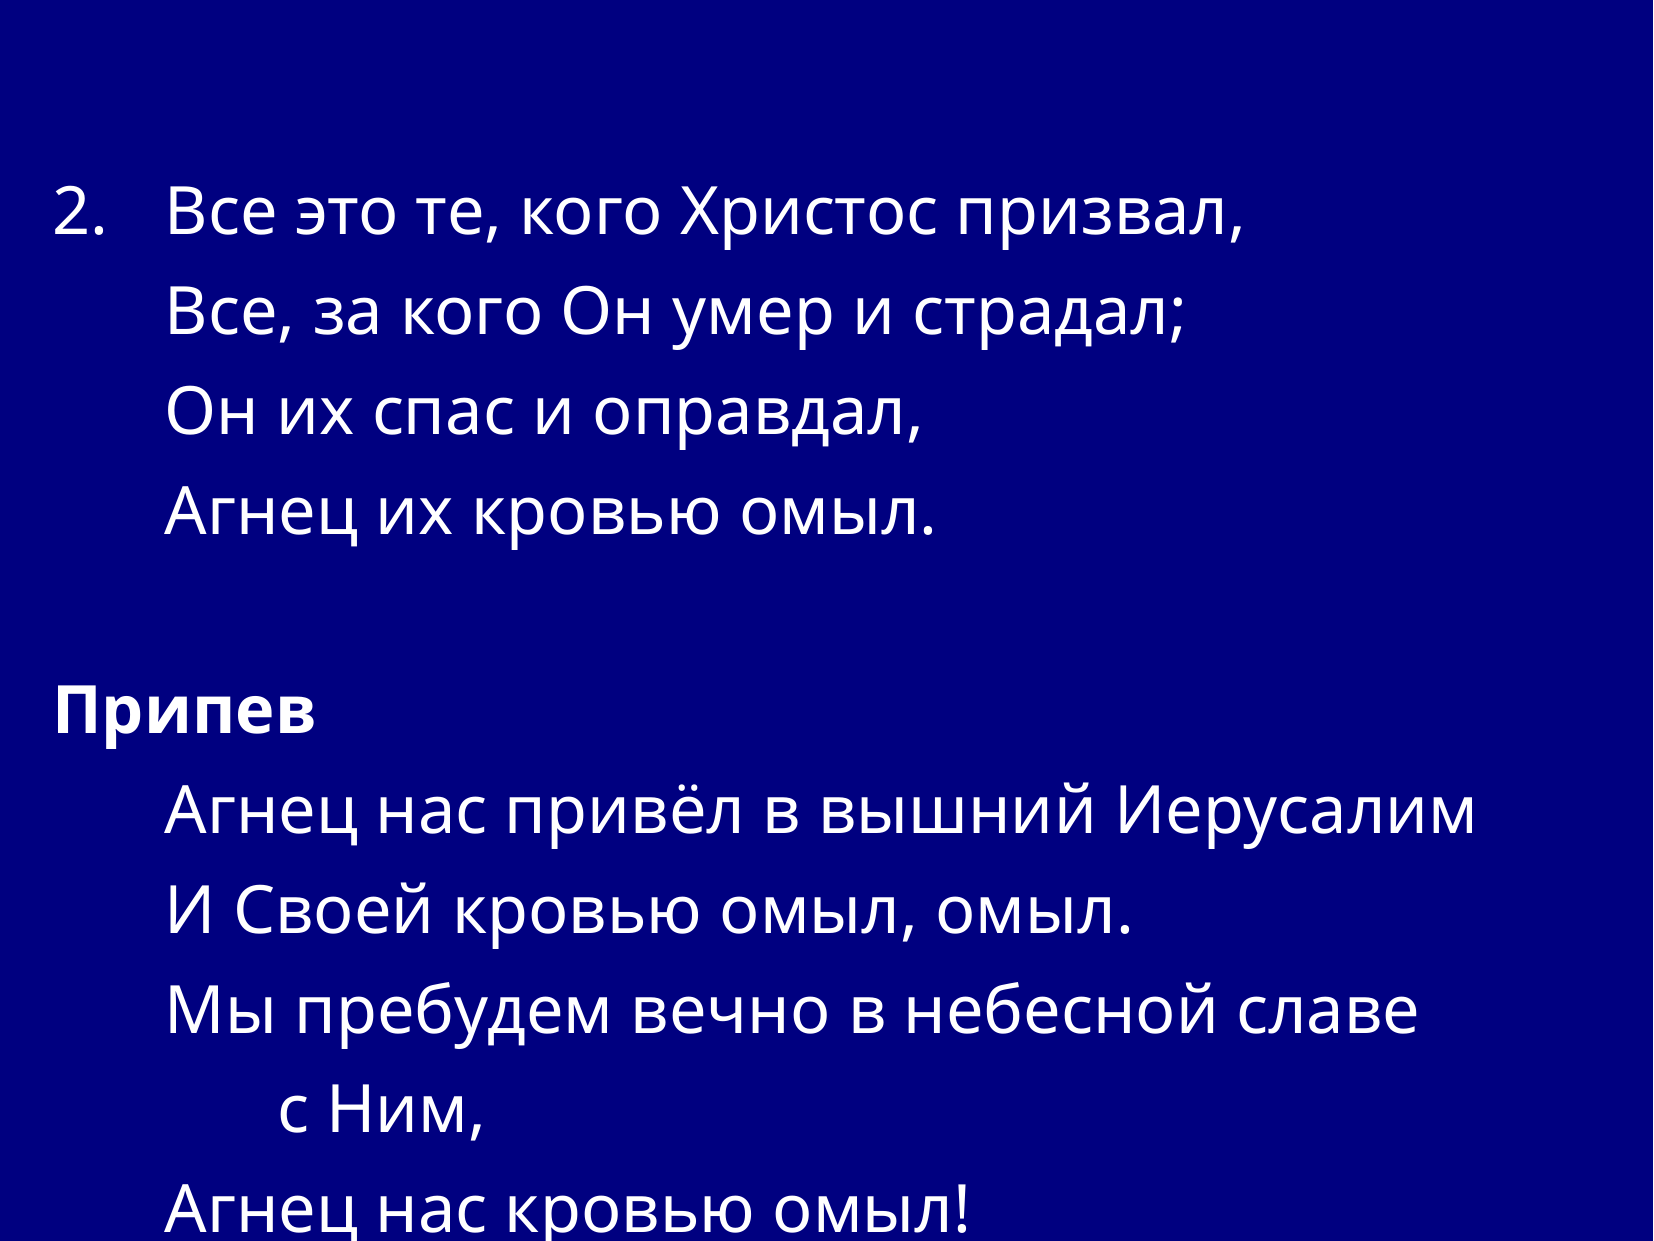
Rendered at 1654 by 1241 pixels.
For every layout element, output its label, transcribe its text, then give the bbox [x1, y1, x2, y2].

text_box 2. Все это те, кого Христос призвал, Все, за кого Он умер и страдал; Он их спас и оправдал, Агнец их кровью омыл. Припев Агнец нас привёл в вышний Иерусалим И Своей кровью омыл, омыл. Мы пребудем вечно в небесной славе с Ним, Агнец нас кровью омыл! [37, 56, 1653, 1163]
